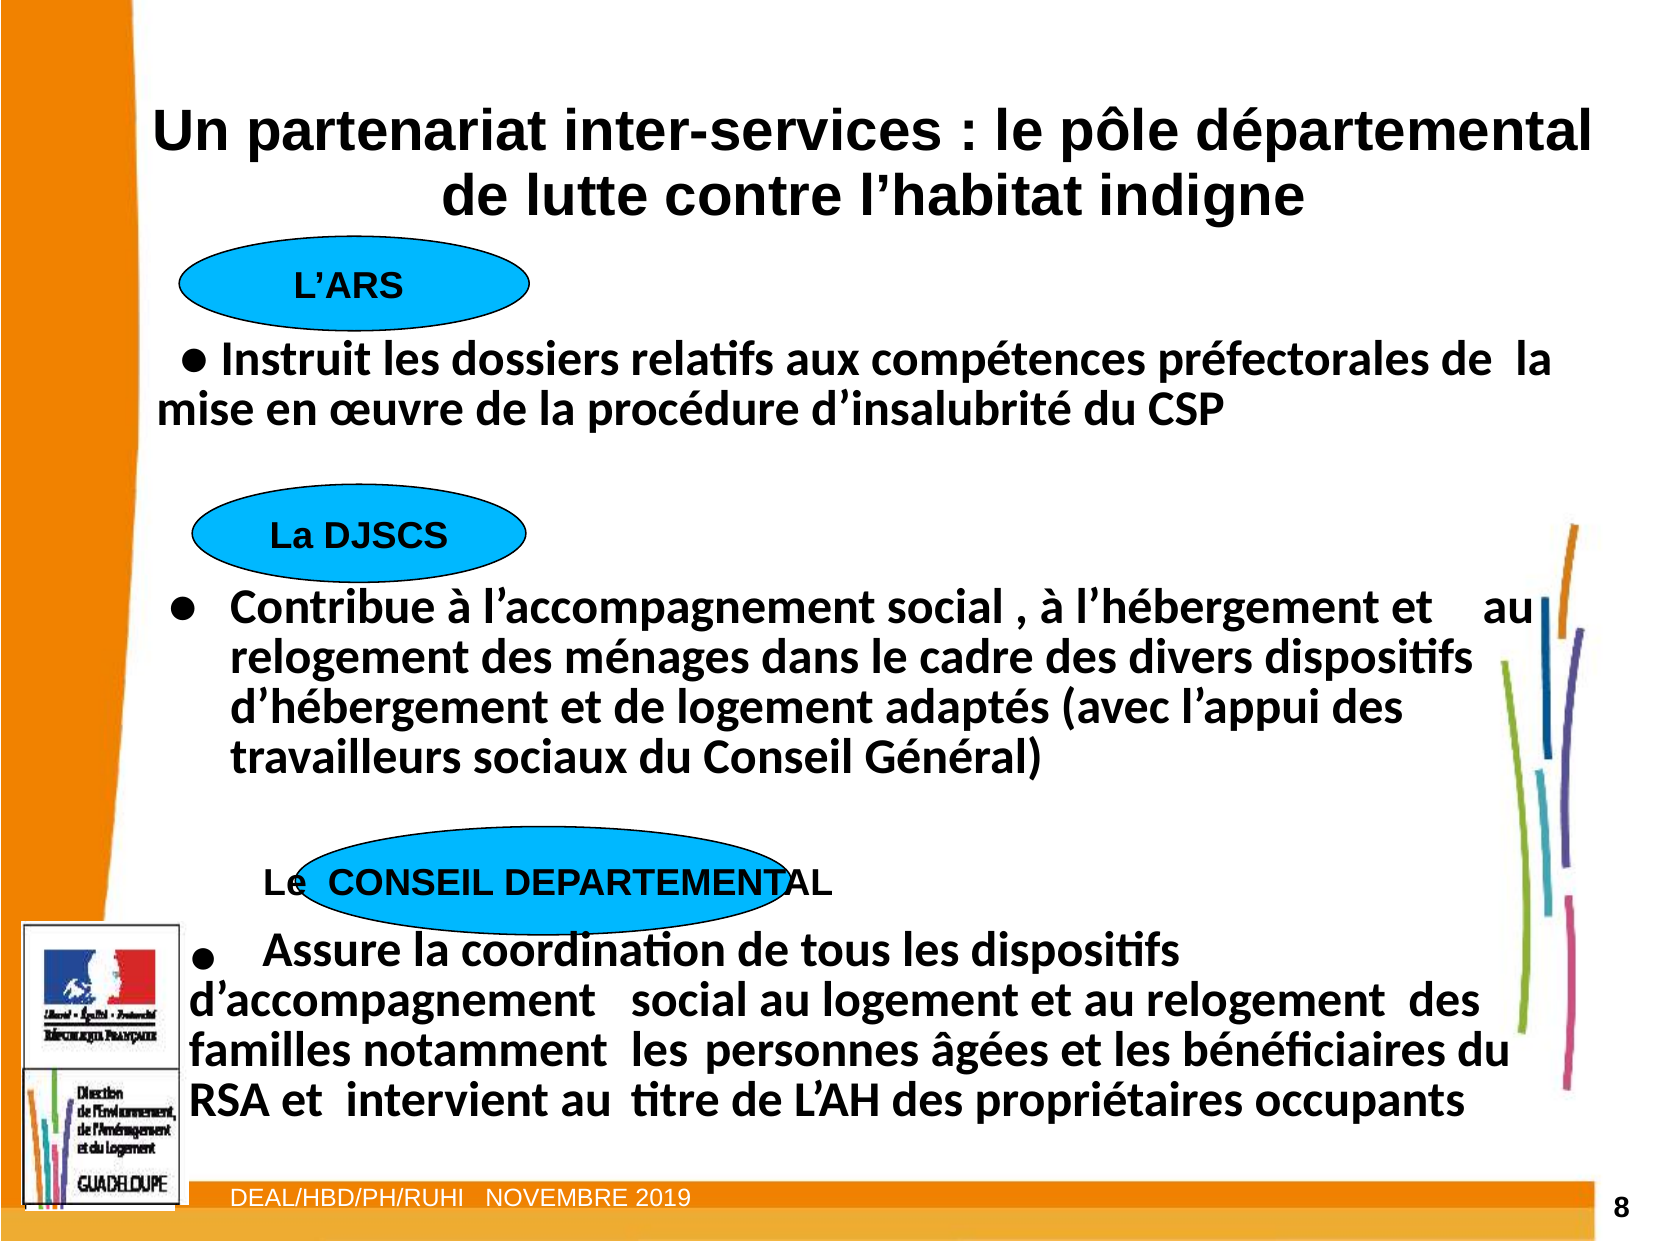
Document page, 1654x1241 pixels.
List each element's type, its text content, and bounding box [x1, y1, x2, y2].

picture [1, 0, 1654, 1241]
text_box ● Instruit les dossiers relatifs aux compétences préfectorales de la mise en œuvre de la procédure d’insalubrité du CSP [141, 330, 1651, 608]
text_box ● [189, 934, 556, 1099]
title Un partenariat inter-services : le pôle départemental de lutte contre l’habitat indigne [129, 59, 1619, 267]
text_box Le CONSEIL DEPARTEMENTAL [296, 826, 791, 921]
text_box L’ARS [179, 236, 530, 330]
text_box Assure la coordination de tous les dispositifs d’accompagnement social au logement et au relogement des familles notamment les personnes âgées et les bénéficiaires du RSA et intervient au titre de L’AH des propriétaires occupants [174, 921, 1568, 1206]
text_box ● [174, 921, 249, 992]
text_box La DJSCS [192, 484, 526, 578]
text_box ● Contribue à l’accompagnement social , à l’hébergement et au relogement des ménages dans le cadre des divers dispositifs d’hébergement et de logement adaptés (avec l’appui des travailleurs sociaux du Conseil Général) [141, 578, 1571, 838]
